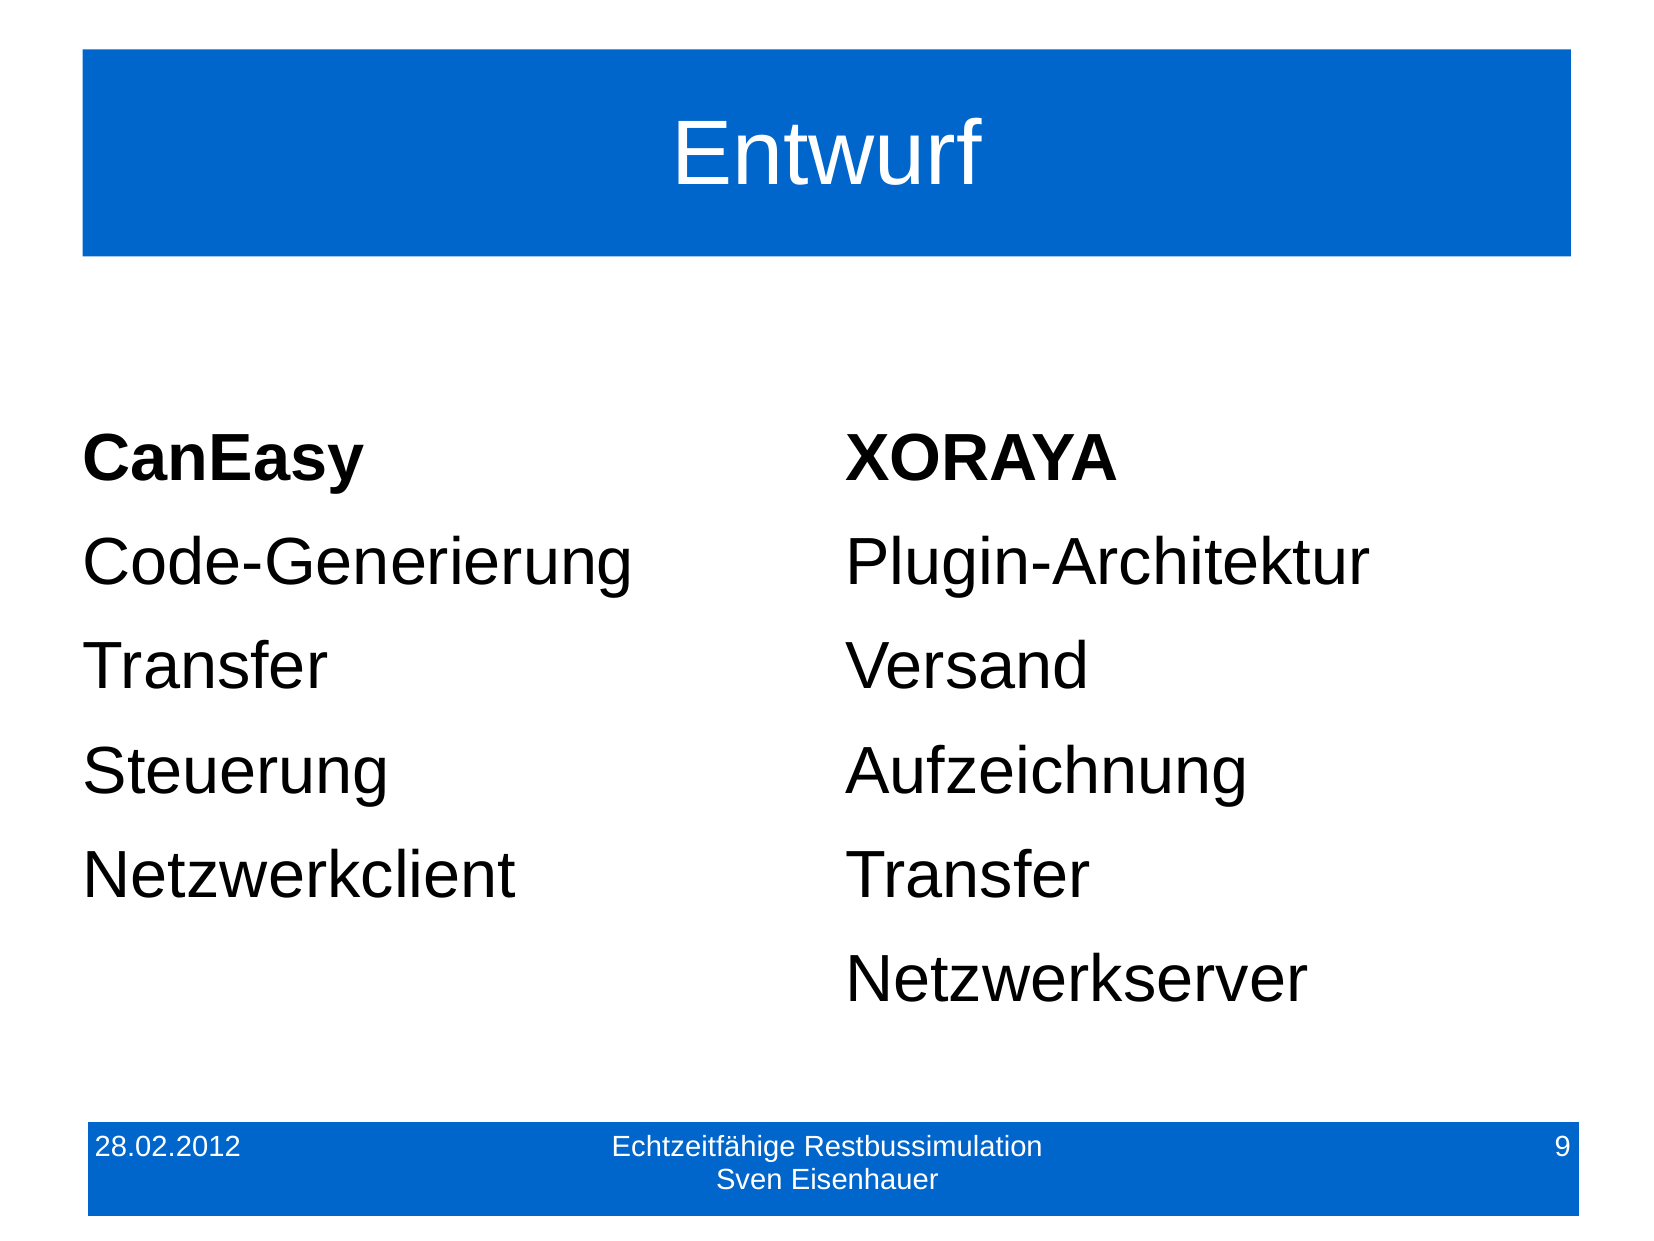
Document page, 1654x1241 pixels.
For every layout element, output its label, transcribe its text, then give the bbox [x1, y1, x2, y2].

list CanEasy Code-Generierung Transfer Steuerung Netzwerkclient [82, 420, 809, 1239]
list XORAYA Plugin-Architektur Versand Aufzeichnung Transfer Netzwerkserver [845, 420, 1572, 1239]
title Entwurf [82, 49, 1571, 257]
